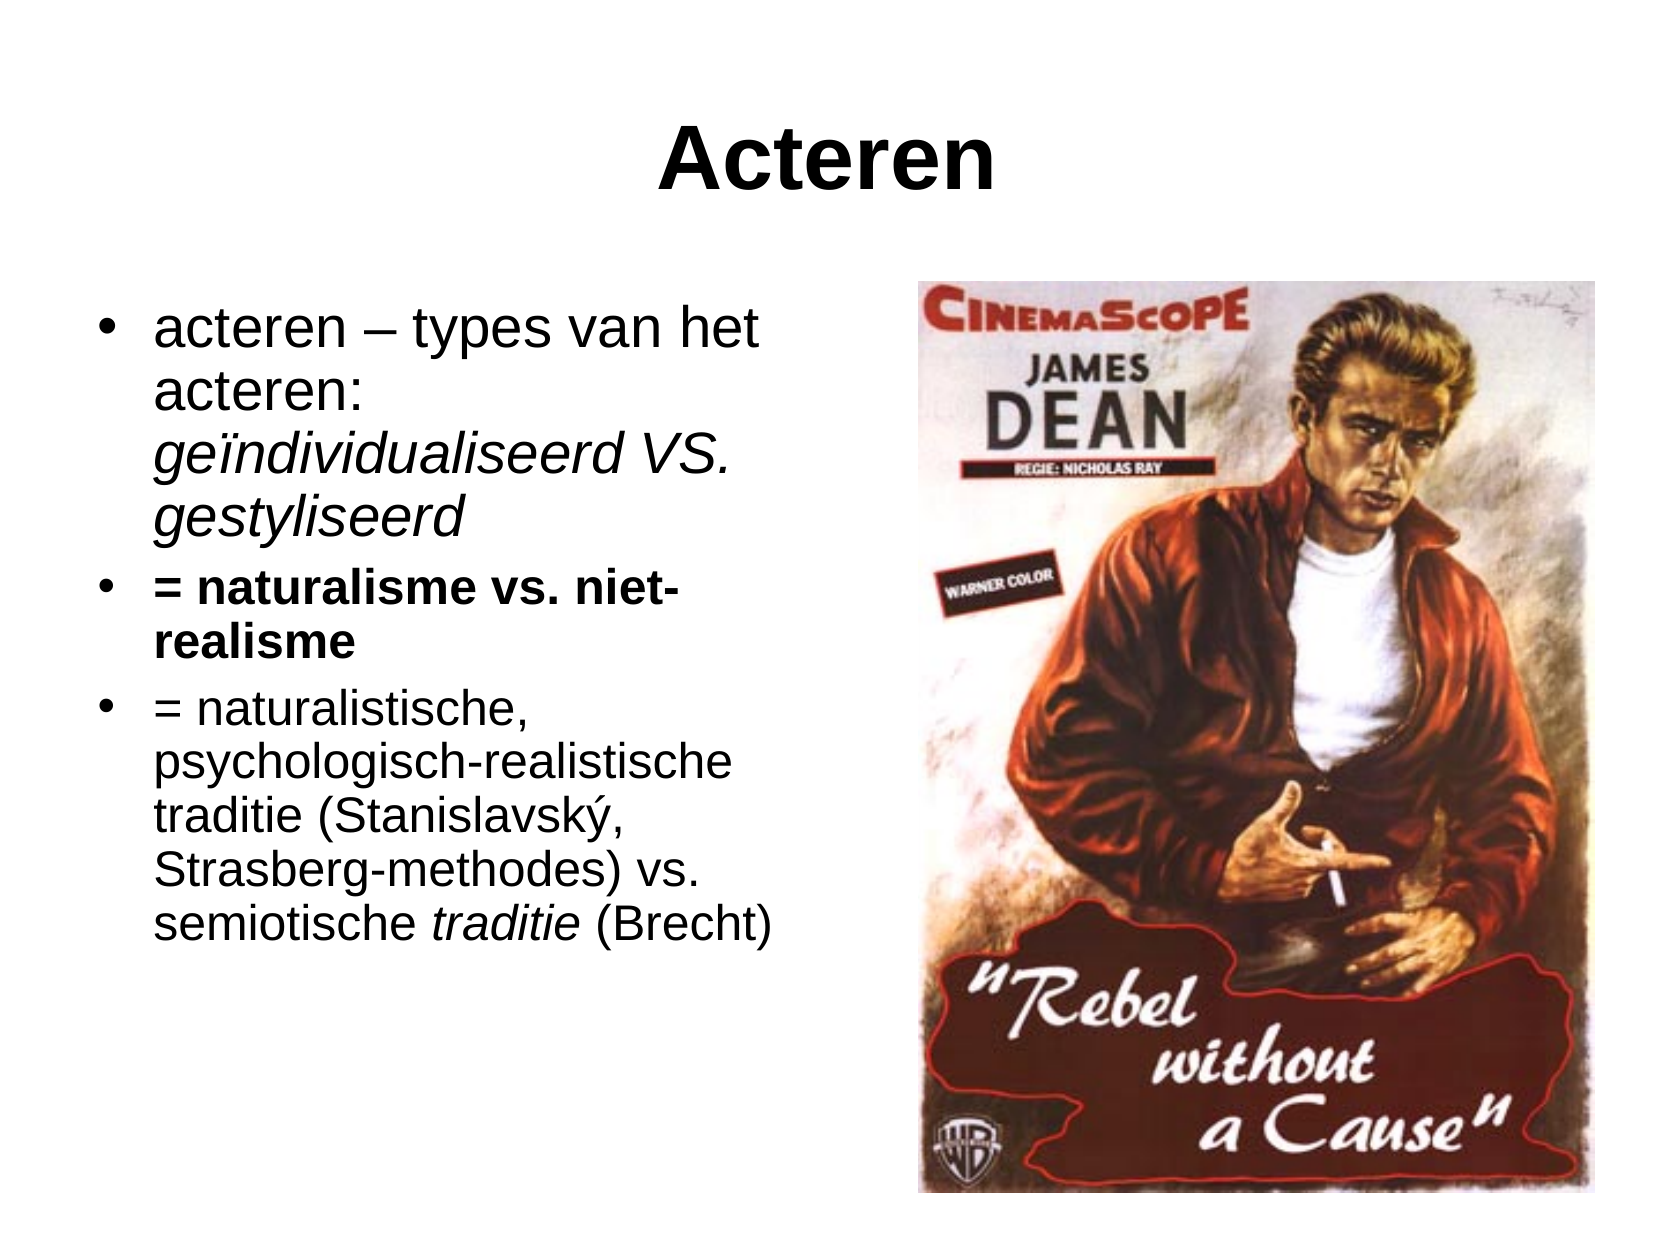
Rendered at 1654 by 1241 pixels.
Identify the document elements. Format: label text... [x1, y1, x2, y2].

list acteren – types van het acteren: geïndividualiseerd VS. gestyliseerd = naturalisme vs. niet-realisme = naturalistische, psychologisch-realistische traditie (Stanislavský, Strasberg-methodes) vs. semiotische traditie (Brecht) [82, 289, 813, 1108]
picture [918, 281, 1595, 1194]
title Acteren [82, 49, 1571, 257]
